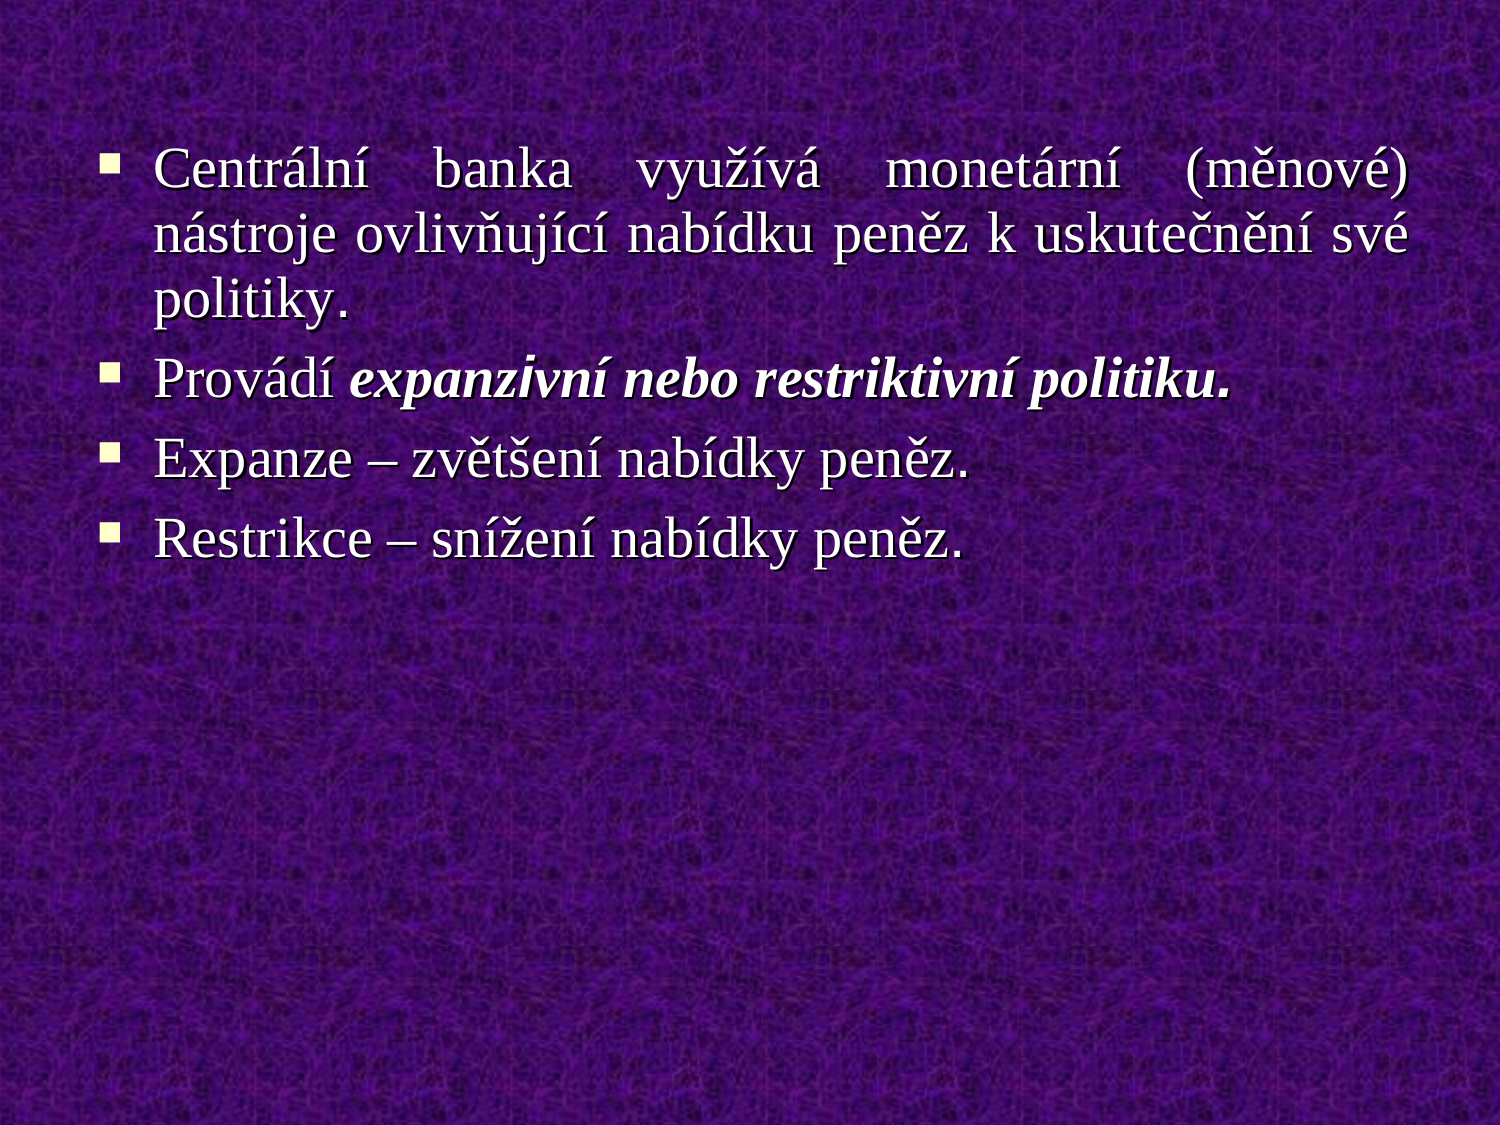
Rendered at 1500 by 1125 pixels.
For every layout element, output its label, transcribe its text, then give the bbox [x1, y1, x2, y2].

list Centrální banka využívá monetární (měnové) nástroje ovlivňující nabídku peněz k uskutečnění své politiky. Provádí expanzivní nebo restriktivní politiku. Expanze – zvětšení nabídky peněz. Restrikce – snížení nabídky peněz. [81, 58, 1425, 1006]
picture [0, 0, 1500, 1125]
